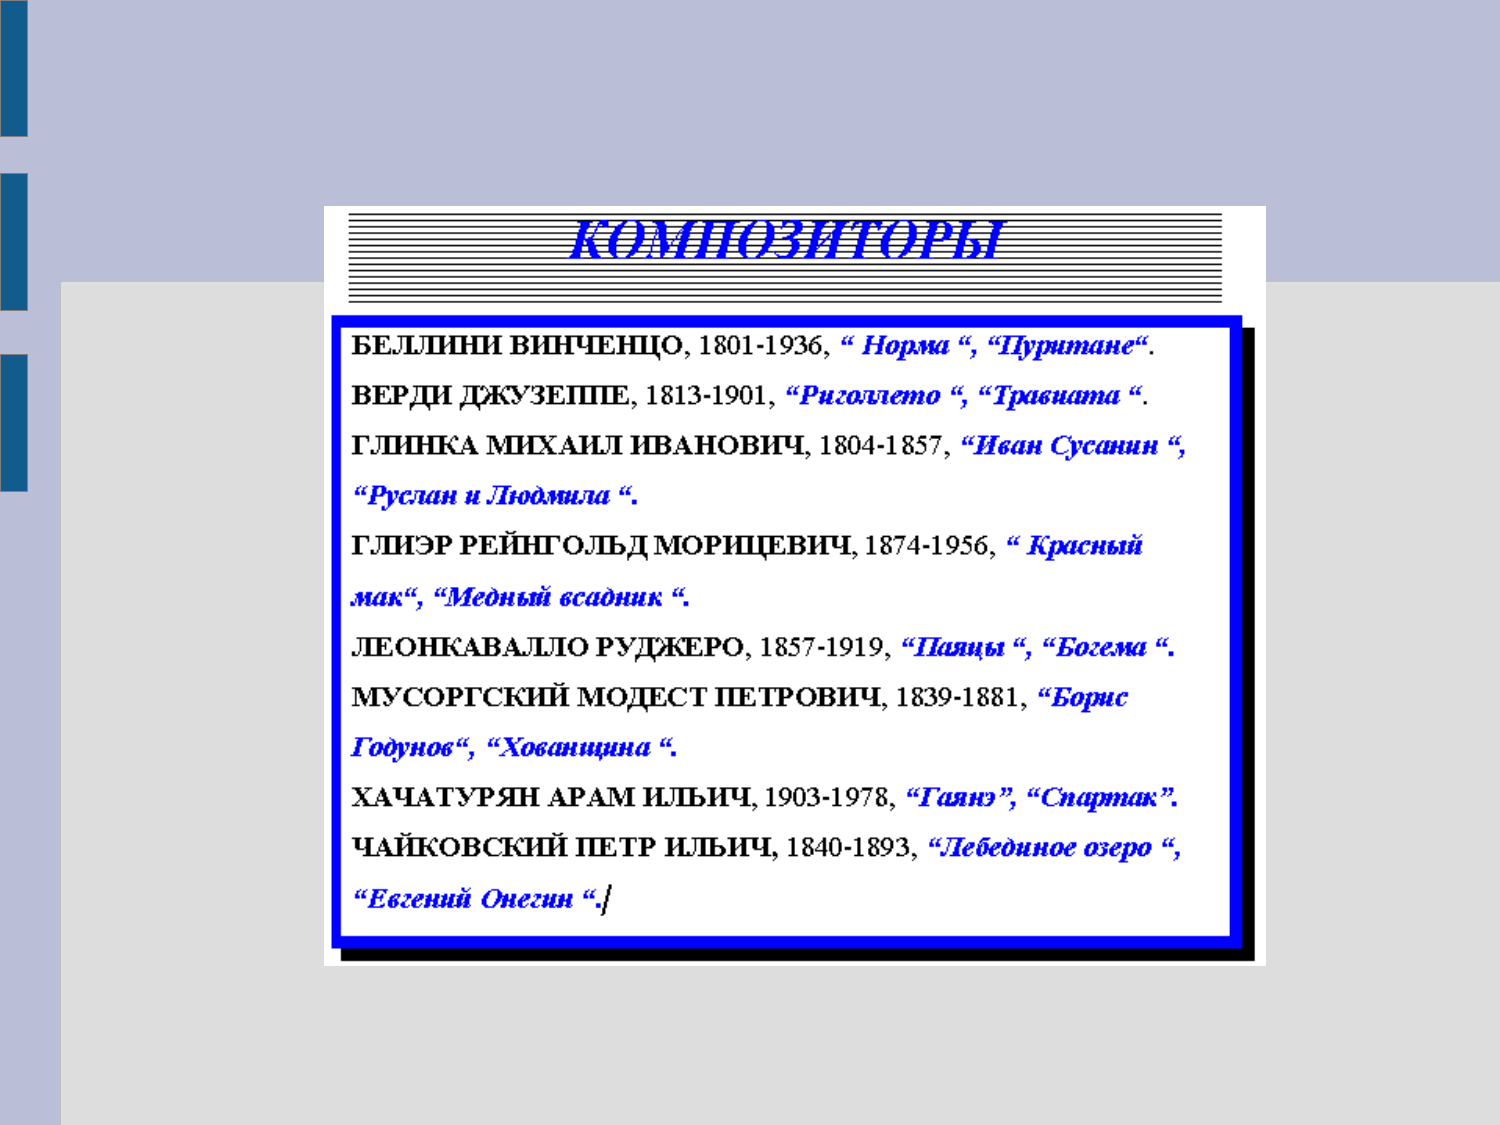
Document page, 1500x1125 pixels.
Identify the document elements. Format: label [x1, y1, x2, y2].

picture [324, 206, 1266, 967]
